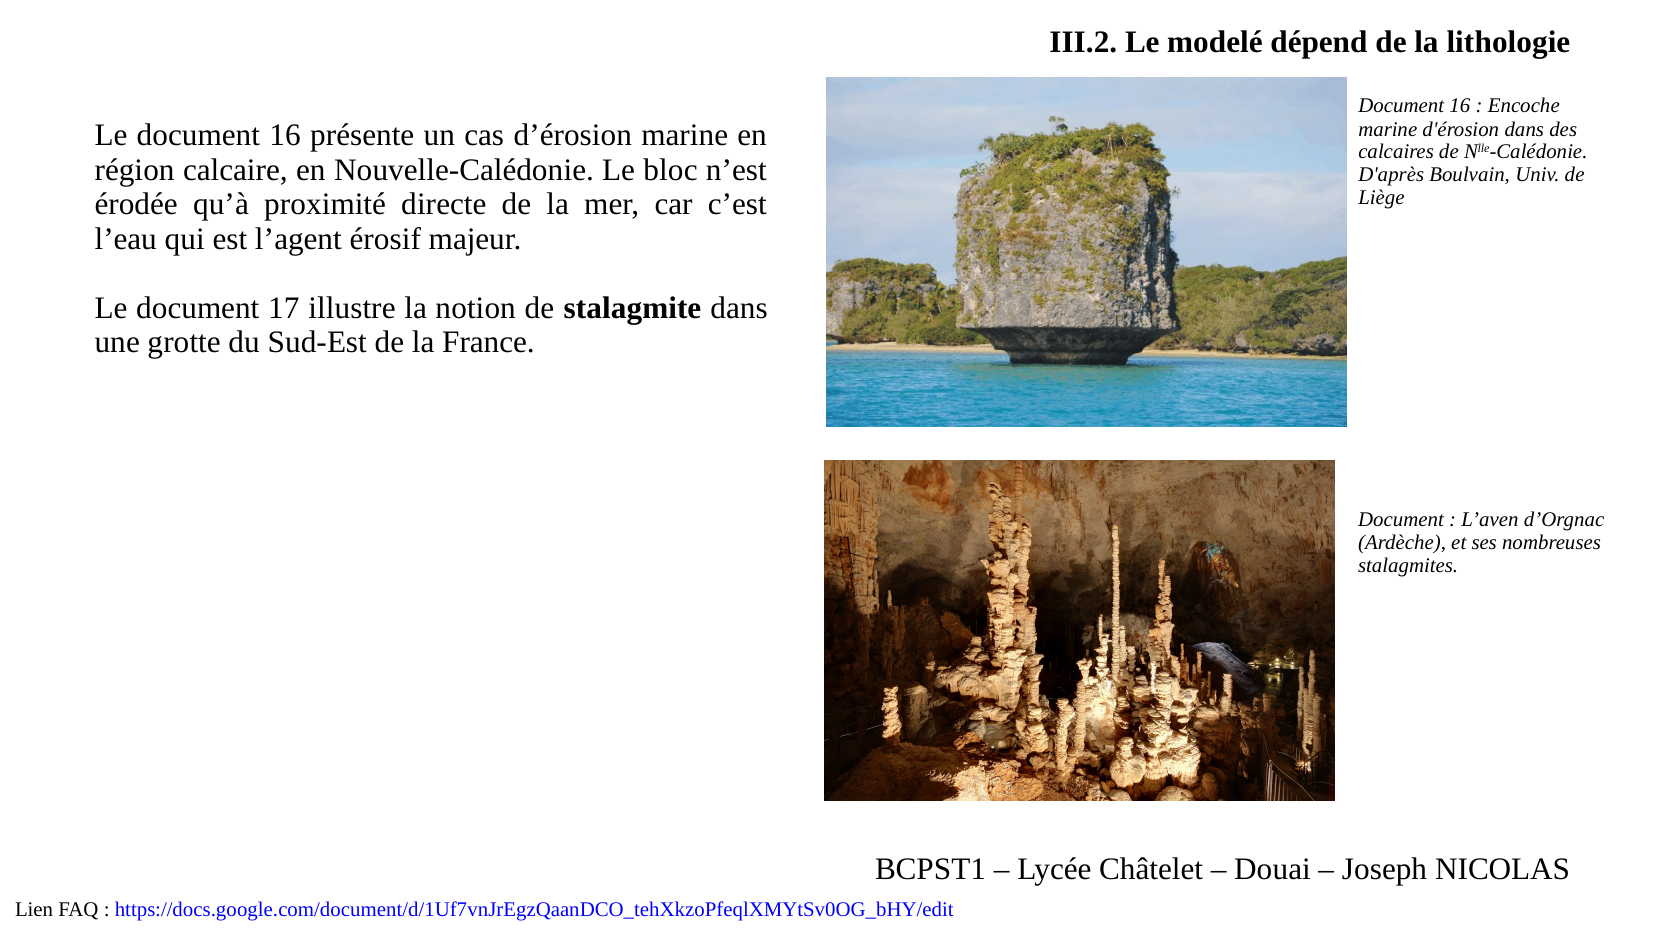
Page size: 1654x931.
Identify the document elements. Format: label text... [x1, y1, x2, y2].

picture [824, 460, 1335, 801]
picture [826, 77, 1347, 427]
text_box Document 16 : Encoche marine d'érosion dans des calcaires de Nlle-Calédonie. D'après Boulvain, Univ. de Liège [1358, 94, 1607, 237]
text_box III.2. Le modelé dépend de la lithologie [637, 5, 1571, 78]
text_box Document : L’aven d’Orgnac (Ardèche), et ses nombreuses stalagmites. [1358, 507, 1607, 650]
text_box Le document 16 présente un cas d’érosion marine en région calcaire, en Nouvelle-Calédonie. Le bloc n’est érodée qu’à proximité directe de la mer, car c’est l’eau qui est l’agent érosif majeur. Le document 17 illustre la notion de stalagmite dans une grotte du Sud-Est de la France. [94, 118, 768, 863]
text_box Lien FAQ : https://docs.google.com/document/d/1Uf7vnJrEgzQaanDCO_tehXkzoPfeqlXMYtSv0OG_bHY/edit [0, 897, 993, 931]
text_box BCPST1 – Lycée Châtelet – Douai – Joseph NICOLAS [637, 832, 1571, 905]
